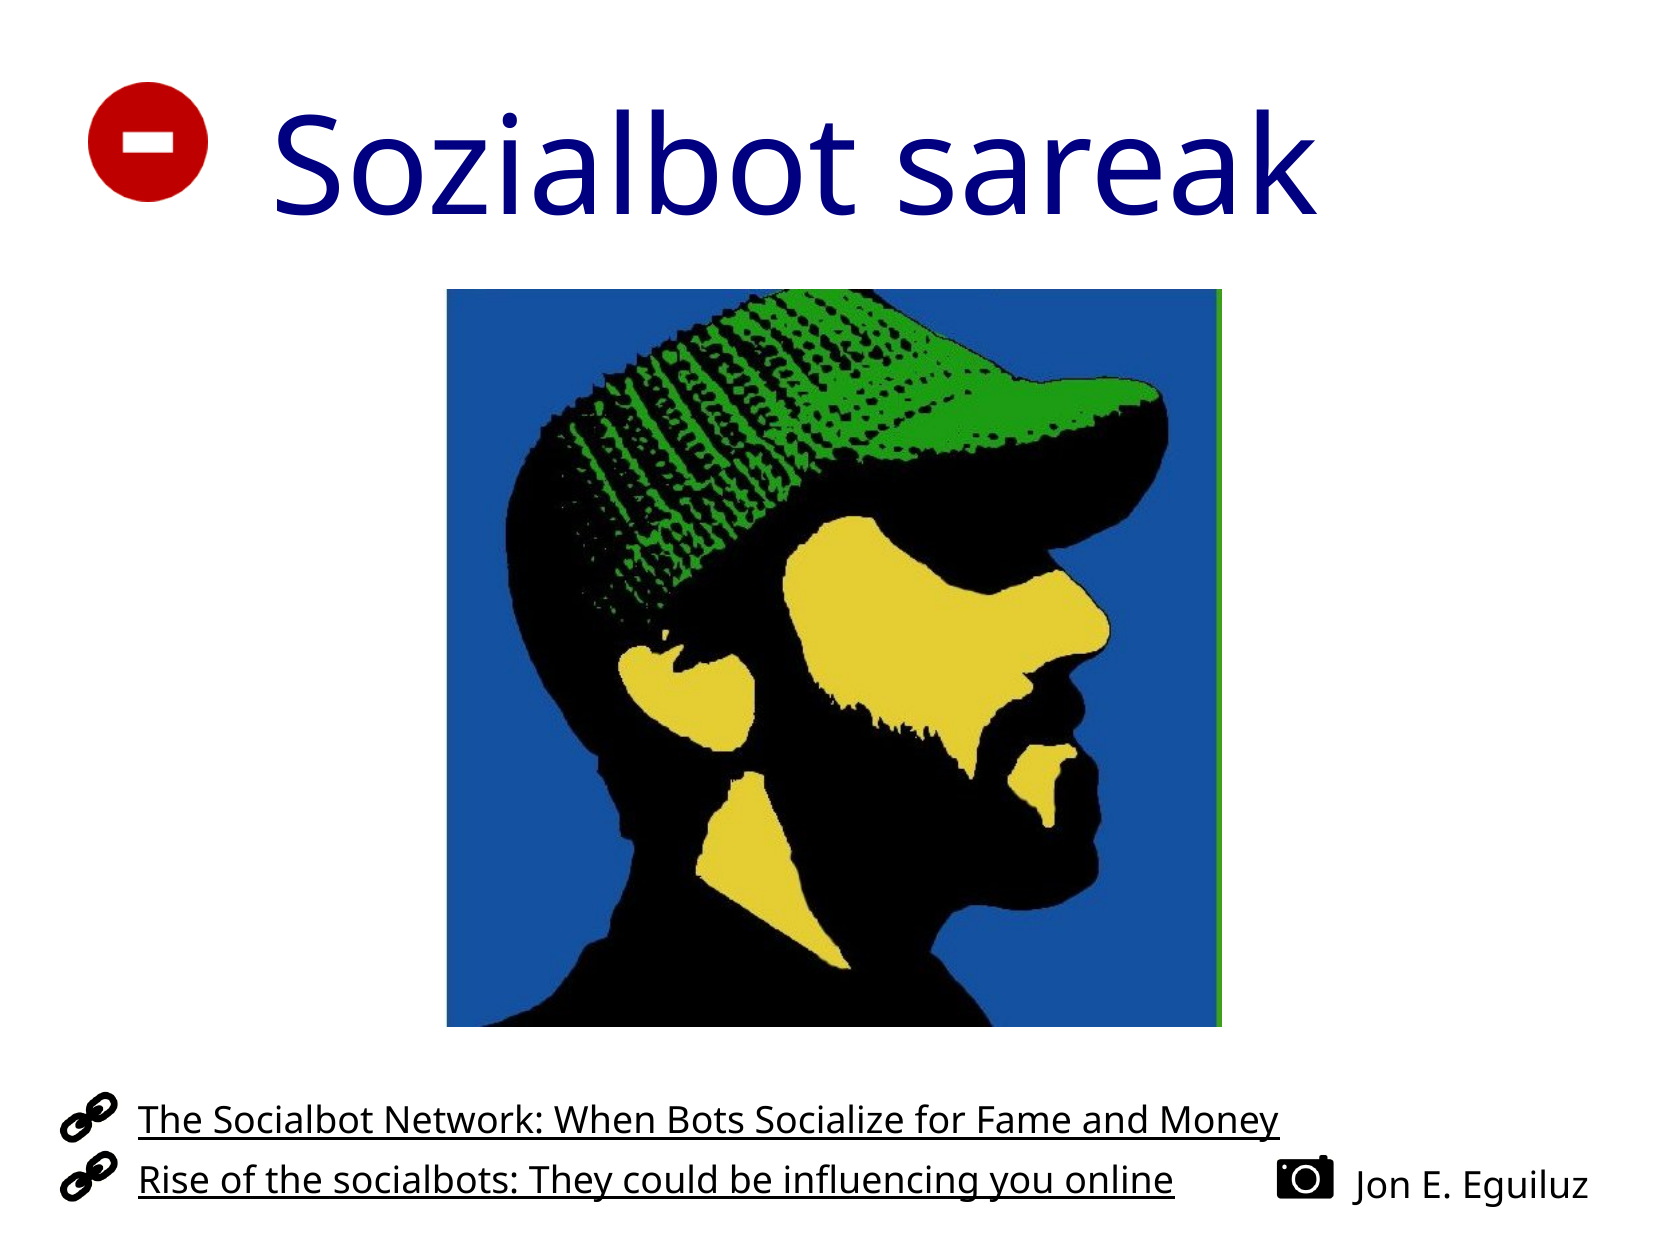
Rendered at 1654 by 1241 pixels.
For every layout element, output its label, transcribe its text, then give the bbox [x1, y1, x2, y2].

text_box Jon E. Eguiluz [1340, 1151, 1605, 1209]
picture [1275, 1153, 1335, 1200]
picture [88, 82, 208, 202]
picture [58, 1149, 119, 1203]
picture [443, 289, 1222, 1027]
text_box The Socialbot Network: When Bots Socialize for Fame and Money [123, 1086, 1256, 1144]
text_box Sozialbot sareak [256, 59, 1522, 237]
picture [58, 1090, 119, 1144]
text_box Rise of the socialbots: They could be influencing you online [123, 1145, 1155, 1203]
